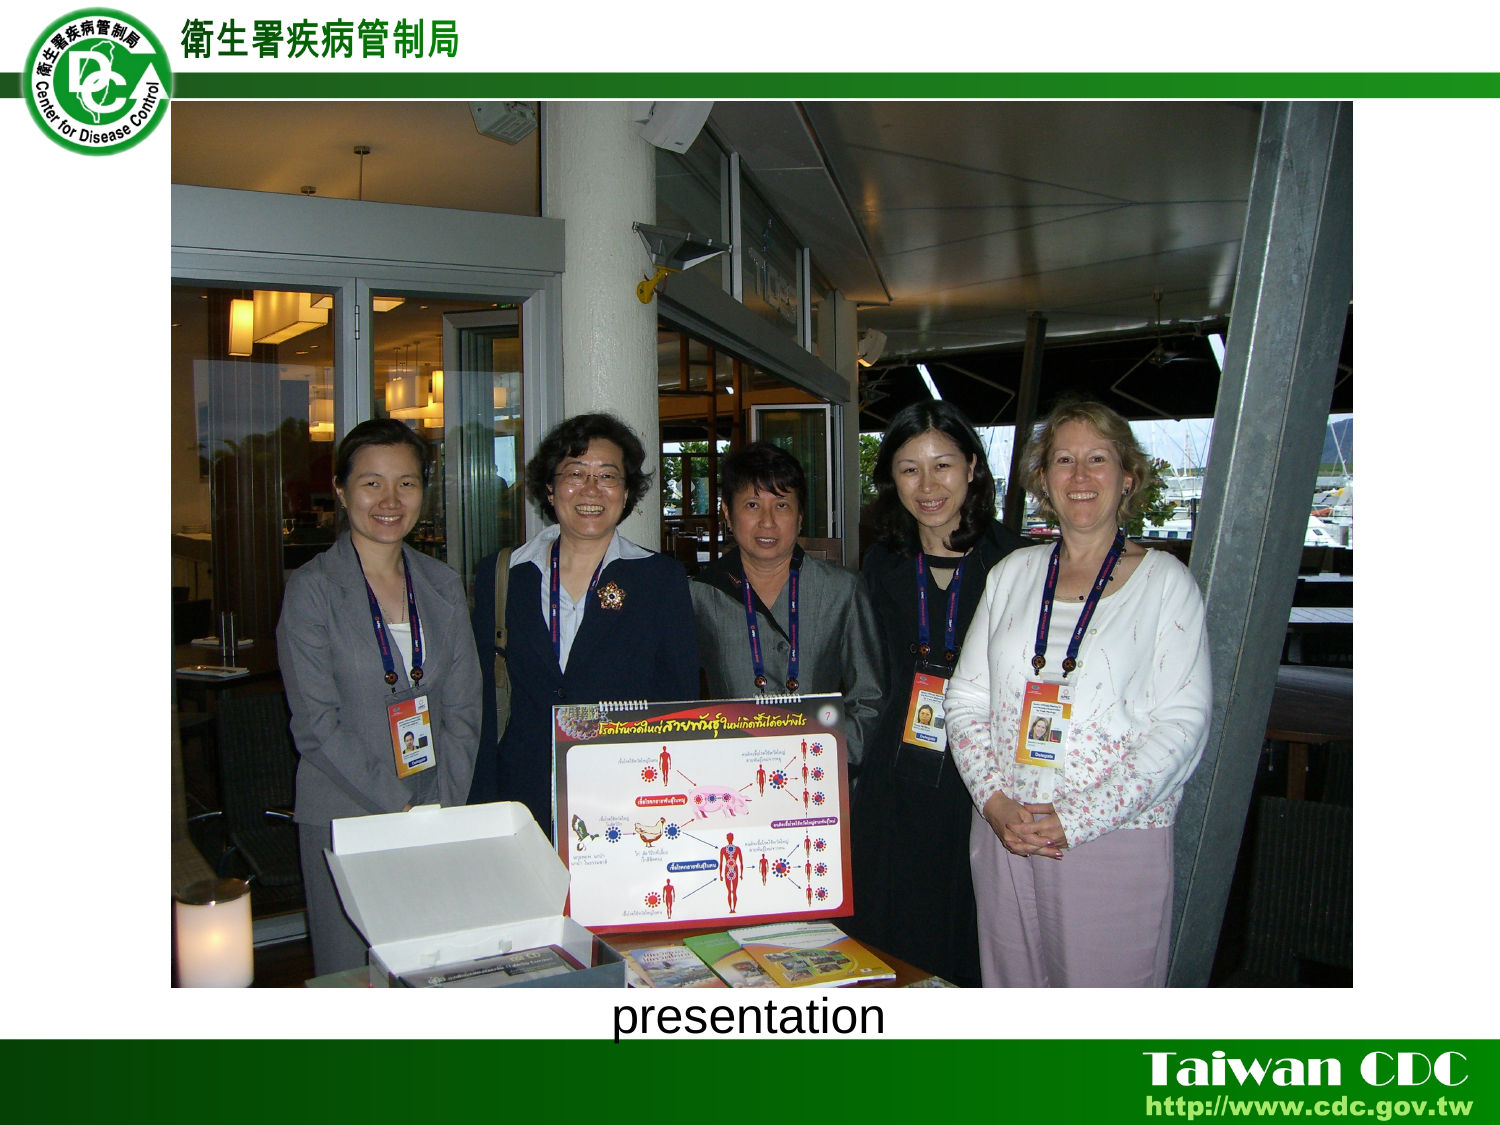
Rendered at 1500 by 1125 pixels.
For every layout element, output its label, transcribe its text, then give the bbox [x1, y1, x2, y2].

picture [171, 101, 1353, 988]
text_box presentation [596, 976, 904, 1052]
